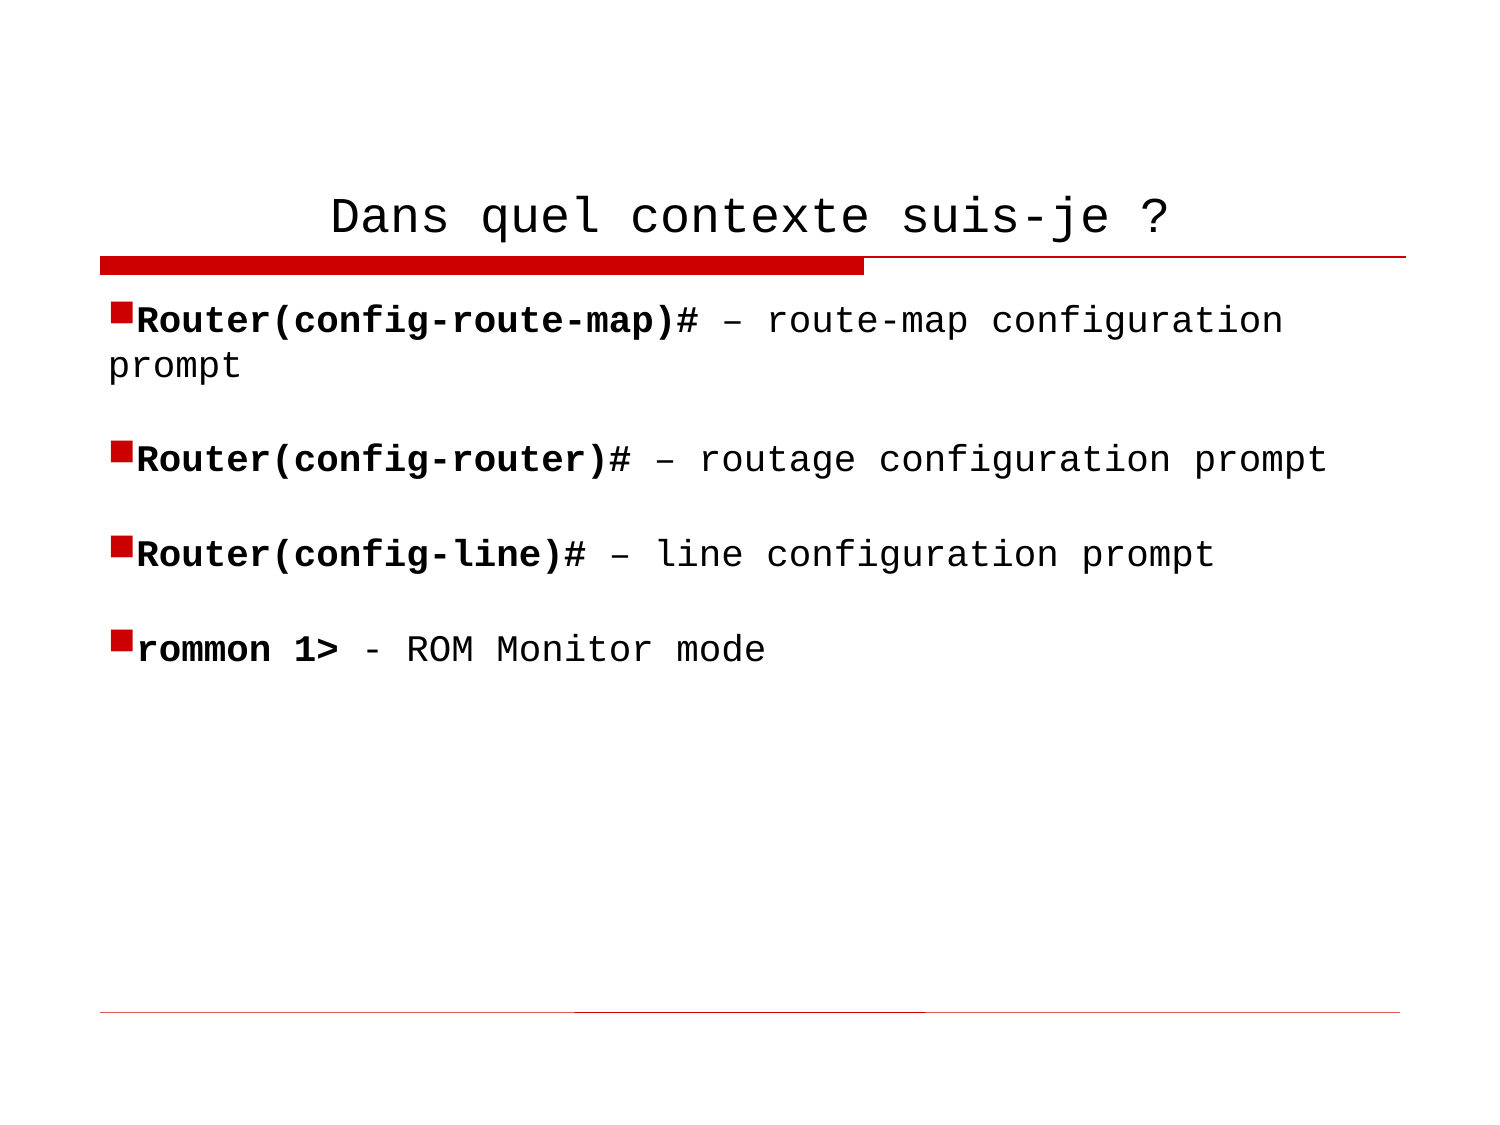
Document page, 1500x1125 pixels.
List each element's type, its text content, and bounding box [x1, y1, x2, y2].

title Dans quel contexte suis-je ? [94, 50, 1407, 250]
list Router(config-route-map)# – route-map configuration prompt Router(config-router)# – routage configuration prompt Router(config-line)# – line configuration prompt rommon 1> - ROM Monitor mode [92, 287, 1406, 988]
